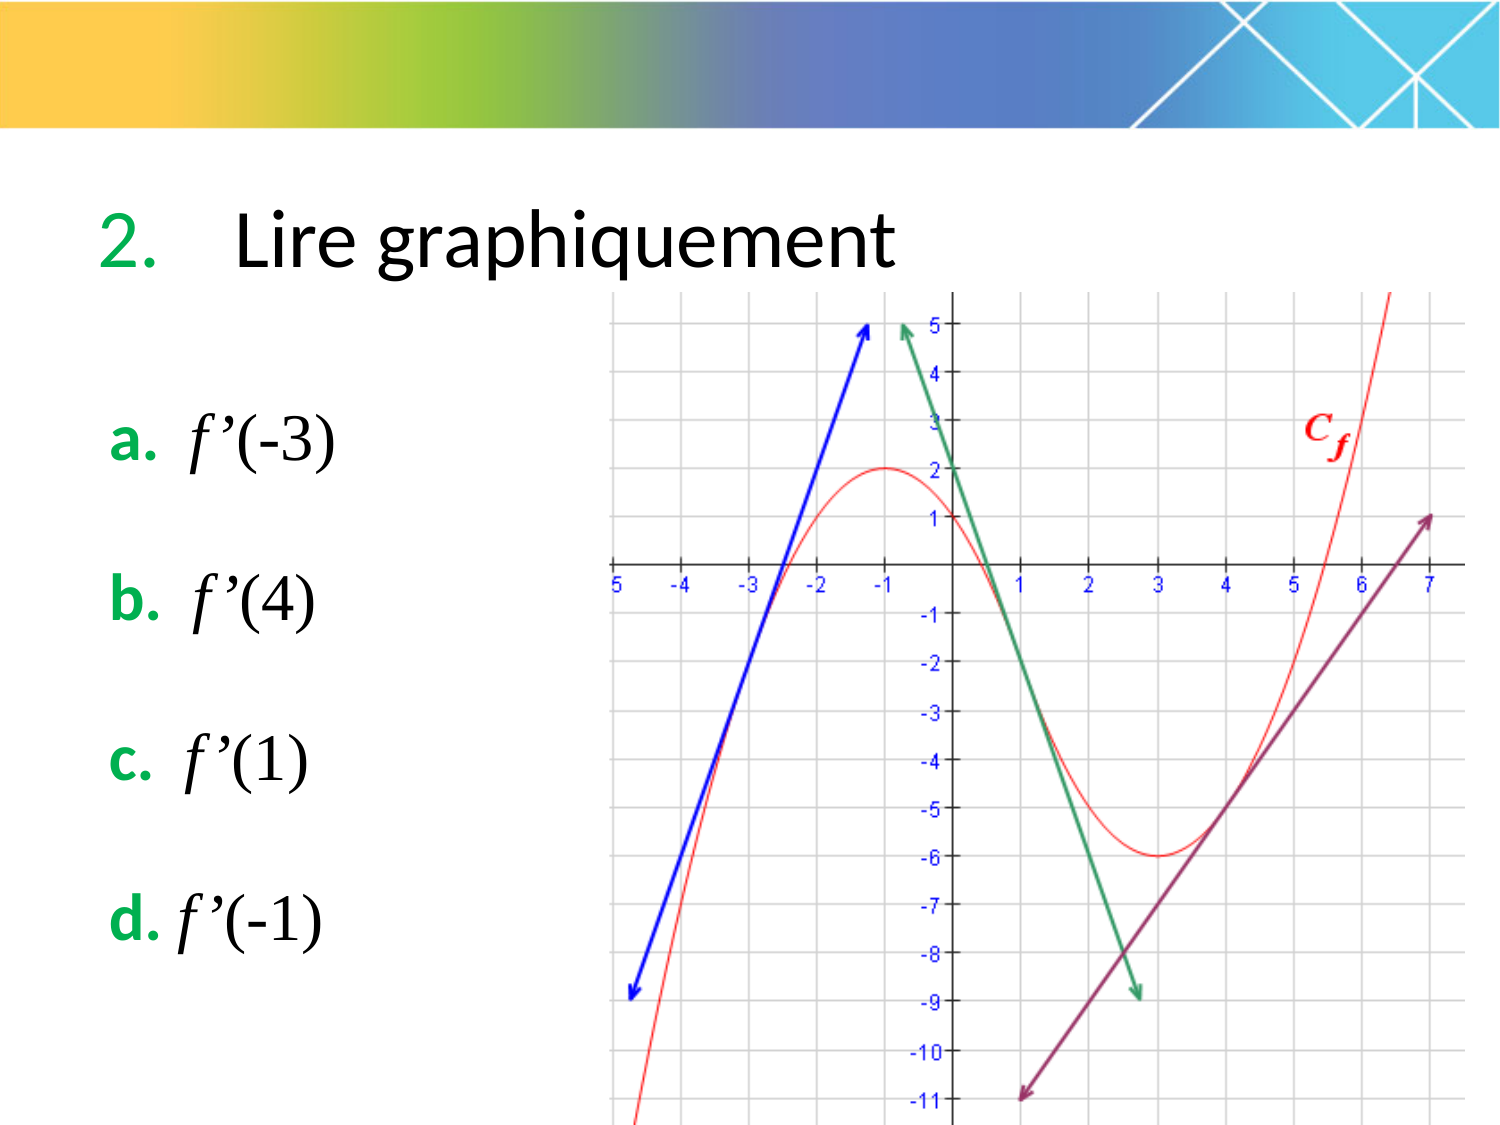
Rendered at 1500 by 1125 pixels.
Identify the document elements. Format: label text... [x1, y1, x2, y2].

text_box a. f’(-3) b. f’(4) c. f’(1) d. f’(-1) [93, 386, 609, 1048]
title Lire graphiquement [82, 164, 1500, 305]
picture [609, 292, 1465, 1125]
